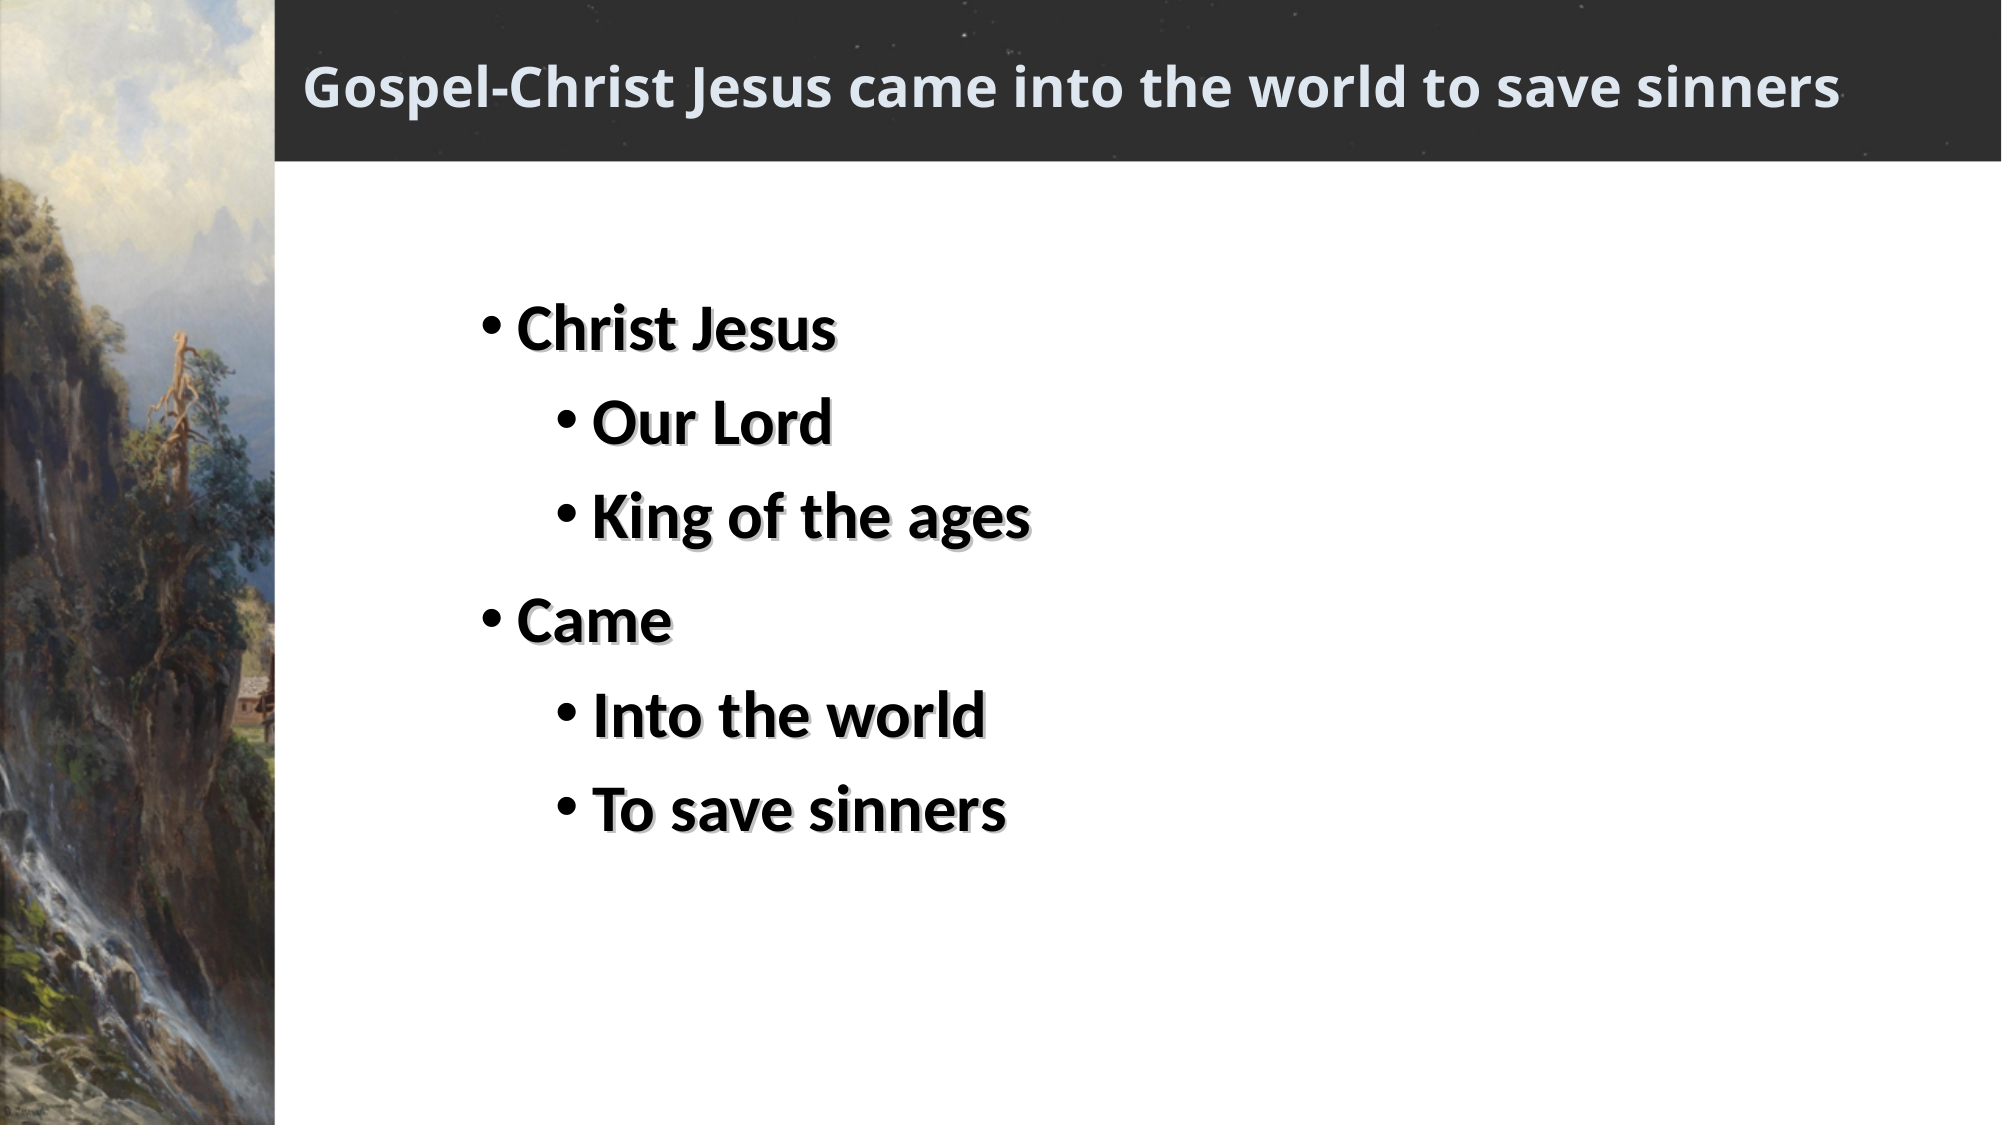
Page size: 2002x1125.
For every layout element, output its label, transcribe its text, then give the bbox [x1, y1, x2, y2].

list Christ Jesus Our Lord King of the ages Came Into the world To save sinners [465, 285, 1123, 999]
picture [0, 0, 2002, 1125]
text_box Gospel-Christ Jesus came into the world to save sinners [288, 8, 1947, 163]
